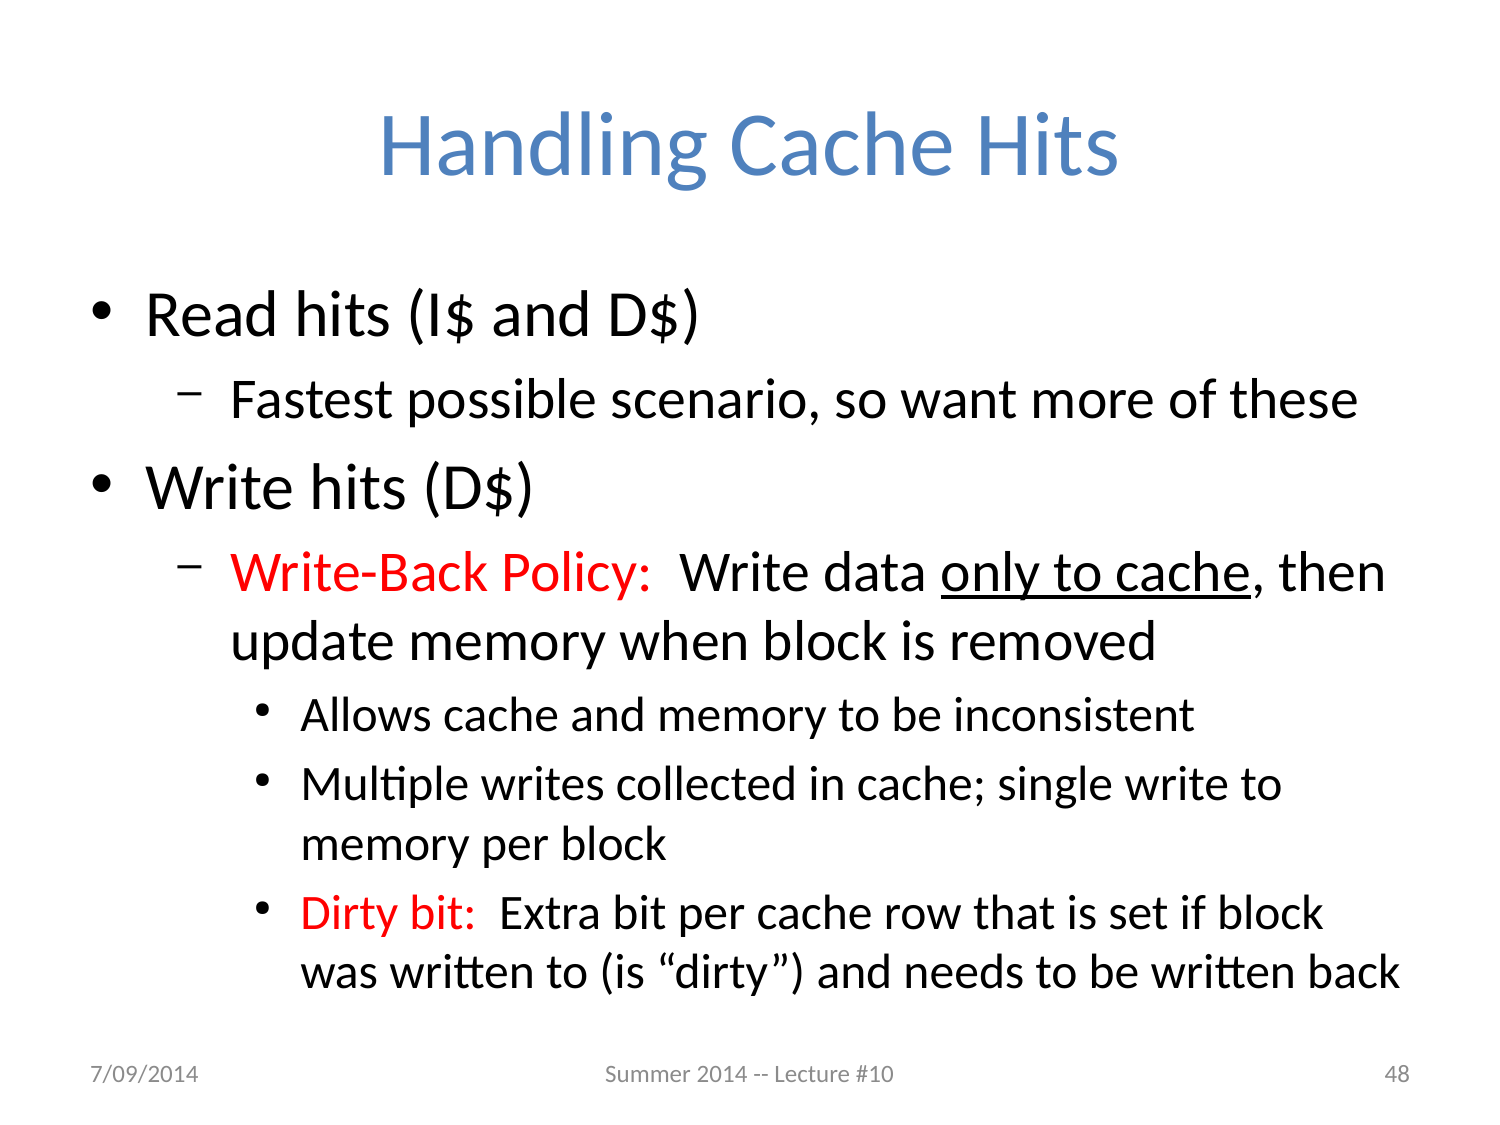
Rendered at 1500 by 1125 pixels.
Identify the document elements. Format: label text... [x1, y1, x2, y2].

footer Summer 2014 -- Lecture #10 [512, 1042, 988, 1103]
slide_number <number> [1074, 1042, 1425, 1103]
list Read hits (I$ and D$) Fastest possible scenario, so want more of these Write hits (D$) Write-Back Policy: Write data only to cache, then update memory when block is removed Allows cache and memory to be inconsistent Multiple writes collected in cache; single write to memory per block Dirty bit: Extra bit per cache row that is set if block was written to (is “dirty”) and needs to be written back [75, 262, 1425, 1073]
slide_number 7/09/2014 [75, 1042, 425, 1103]
title Handling Cache Hits [75, 45, 1425, 233]
